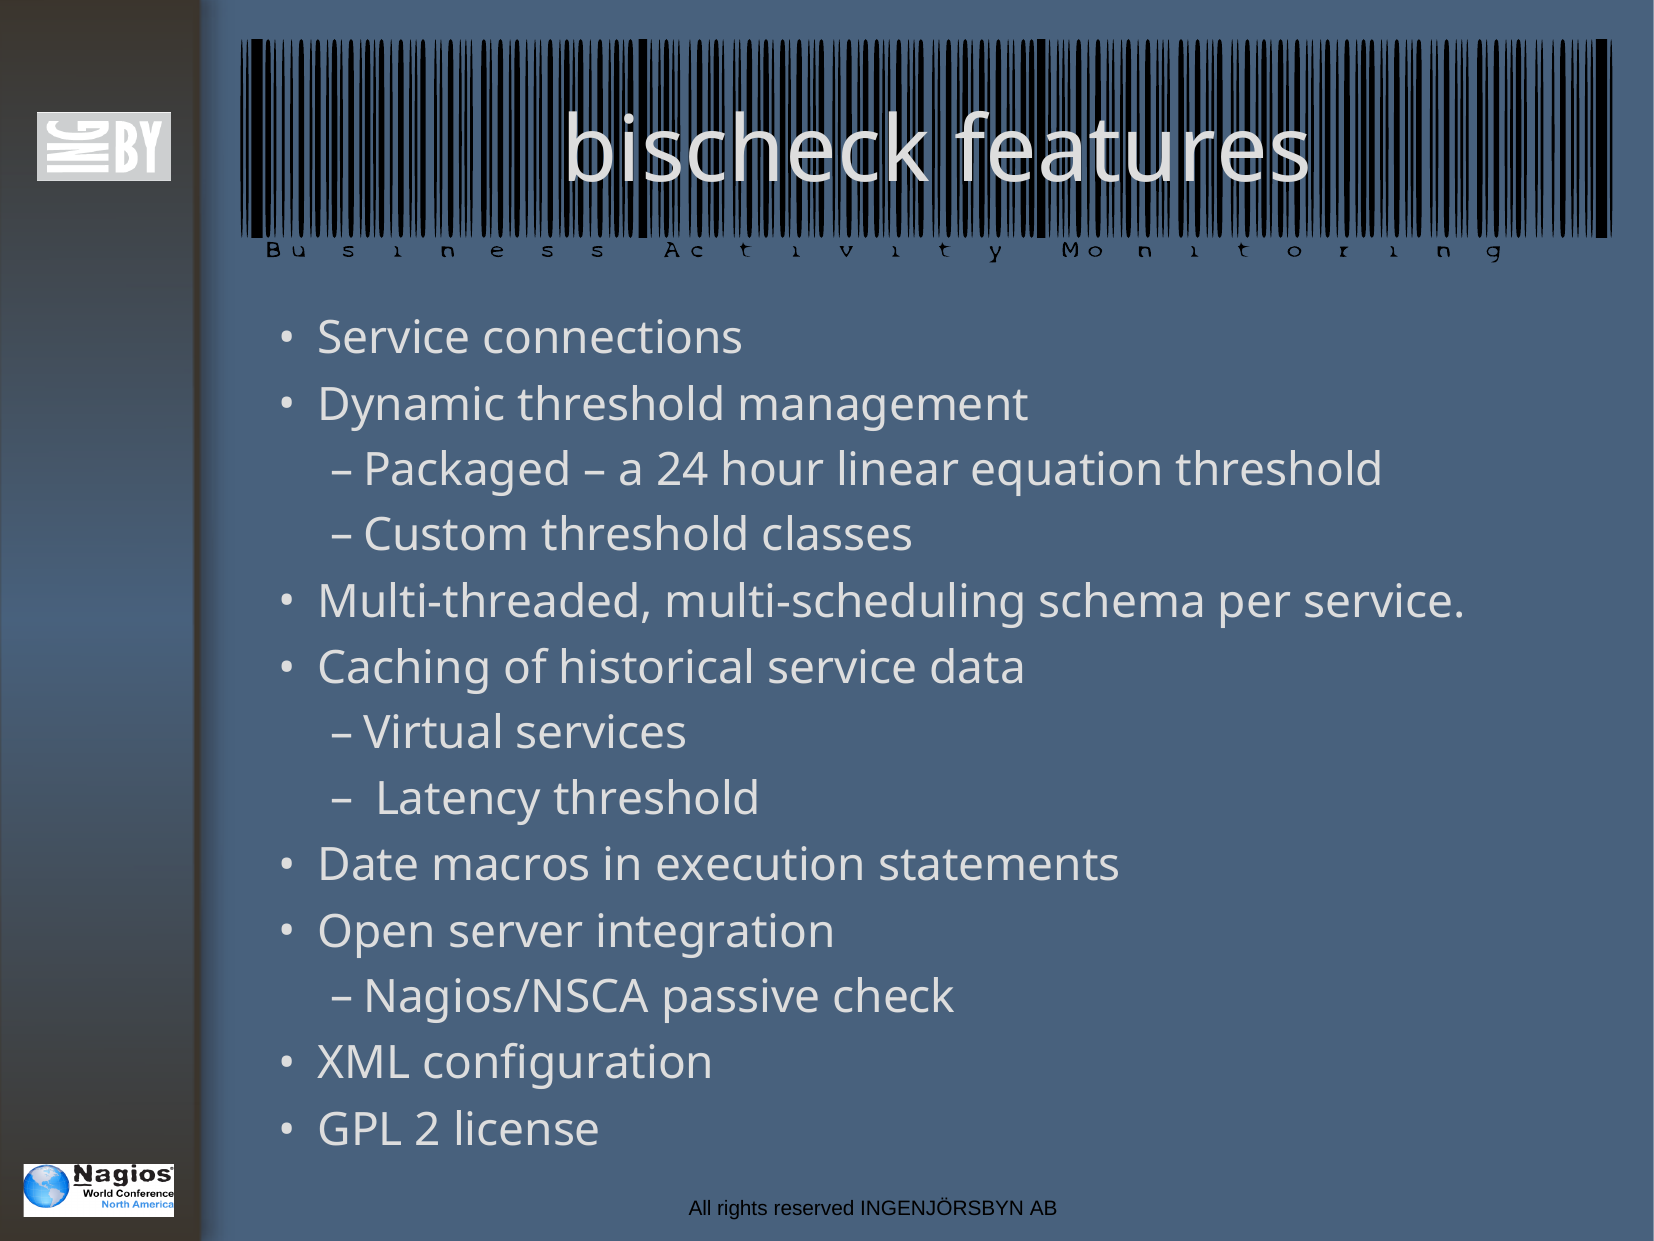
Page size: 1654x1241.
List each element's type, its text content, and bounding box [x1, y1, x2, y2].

title bischeck features [261, 7, 1613, 283]
picture [0, 0, 1654, 1241]
list Service connections Dynamic threshold management Packaged – a 24 hour linear equation threshold Custom threshold classes Multi-threaded, multi-scheduling schema per service. Caching of historical service data Virtual services Latency threshold Date macros in execution statements Open server integration Nagios/NSCA passive check XML configuration GPL 2 license [264, 300, 1654, 1163]
